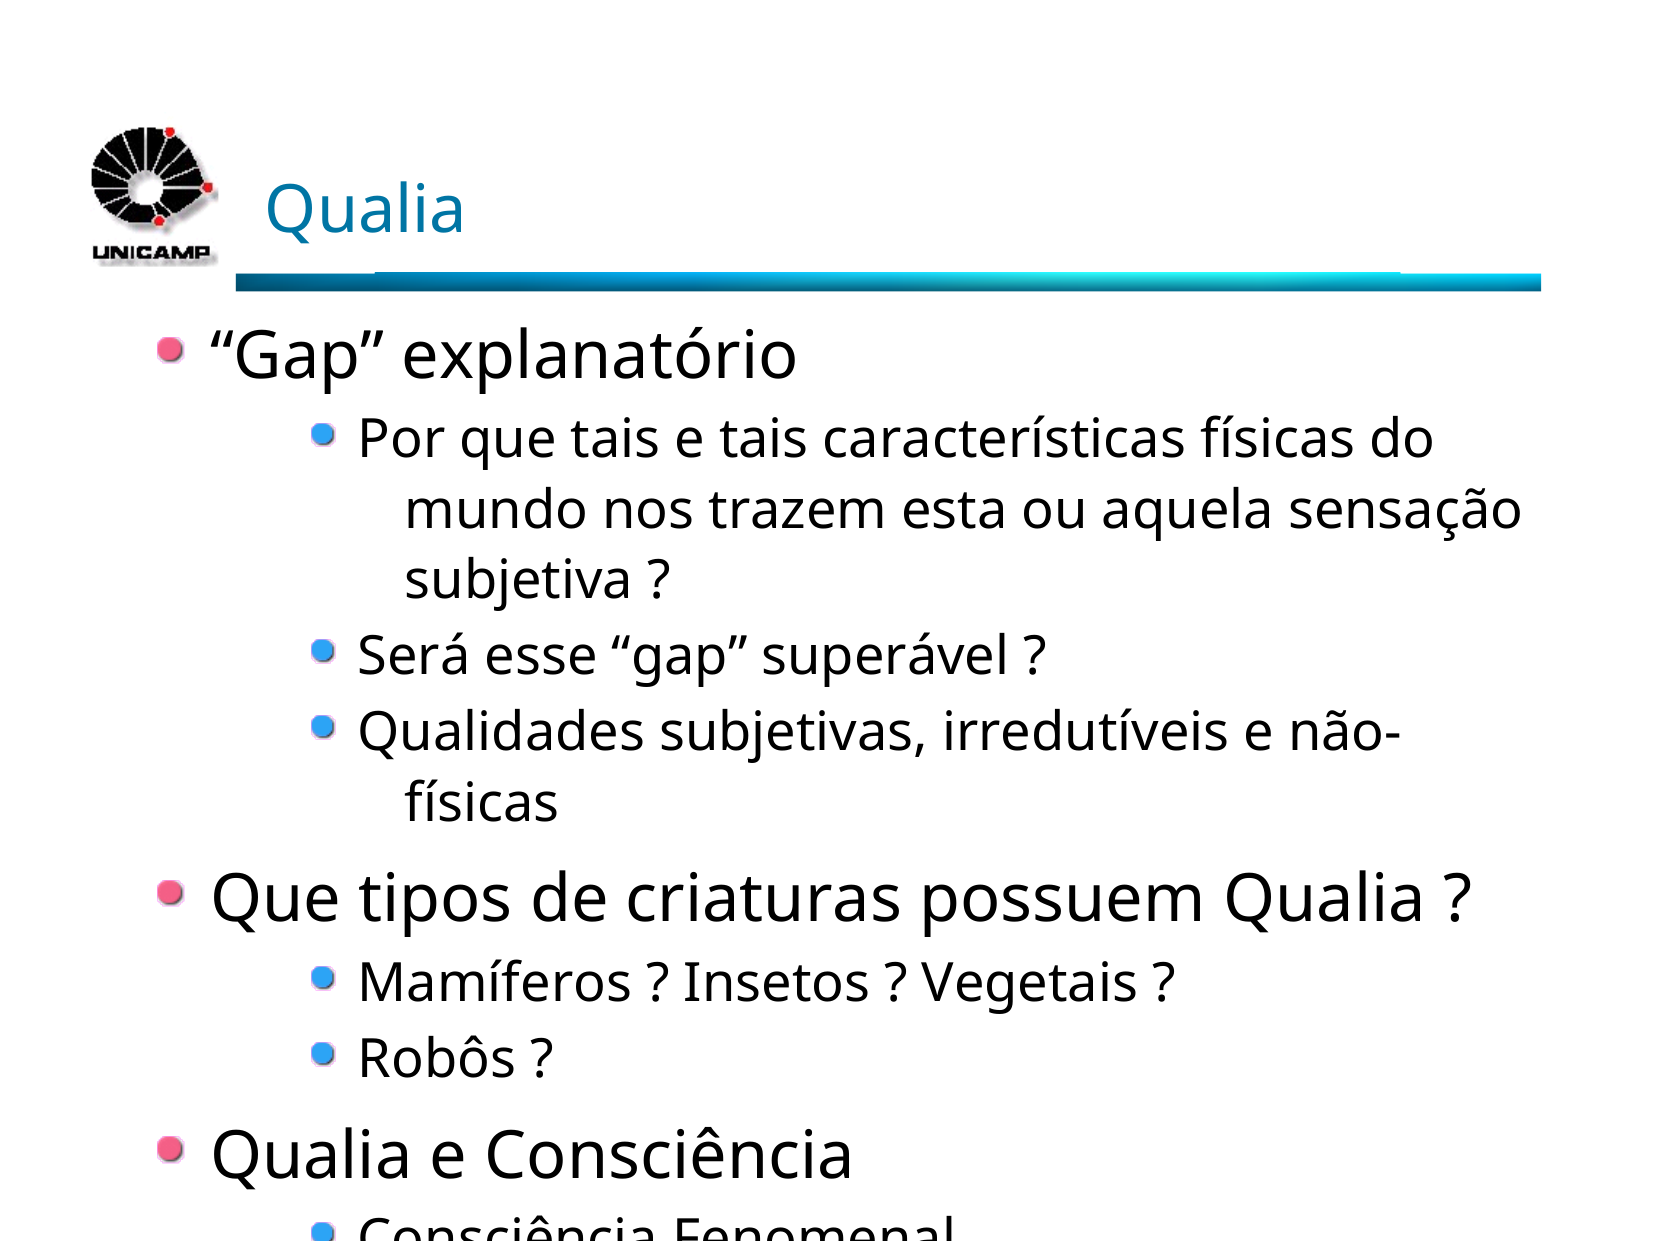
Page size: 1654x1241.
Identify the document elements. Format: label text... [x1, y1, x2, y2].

title Qualia [264, 42, 1534, 250]
list “Gap” explanatório Por que tais e tais características físicas do mundo nos trazem esta ou aquela sensação subjetiva ? Será esse “gap” superável ? Qualidades subjetivas, irredutíveis e não-físicas Que tipos de criaturas possuem Qualia ? Mamíferos ? Insetos ? Vegetais ? Robôs ? Qualia e Consciência Consciência Fenomenal [121, 309, 1534, 1182]
picture [310, 1221, 337, 1241]
picture [125, 272, 1654, 295]
